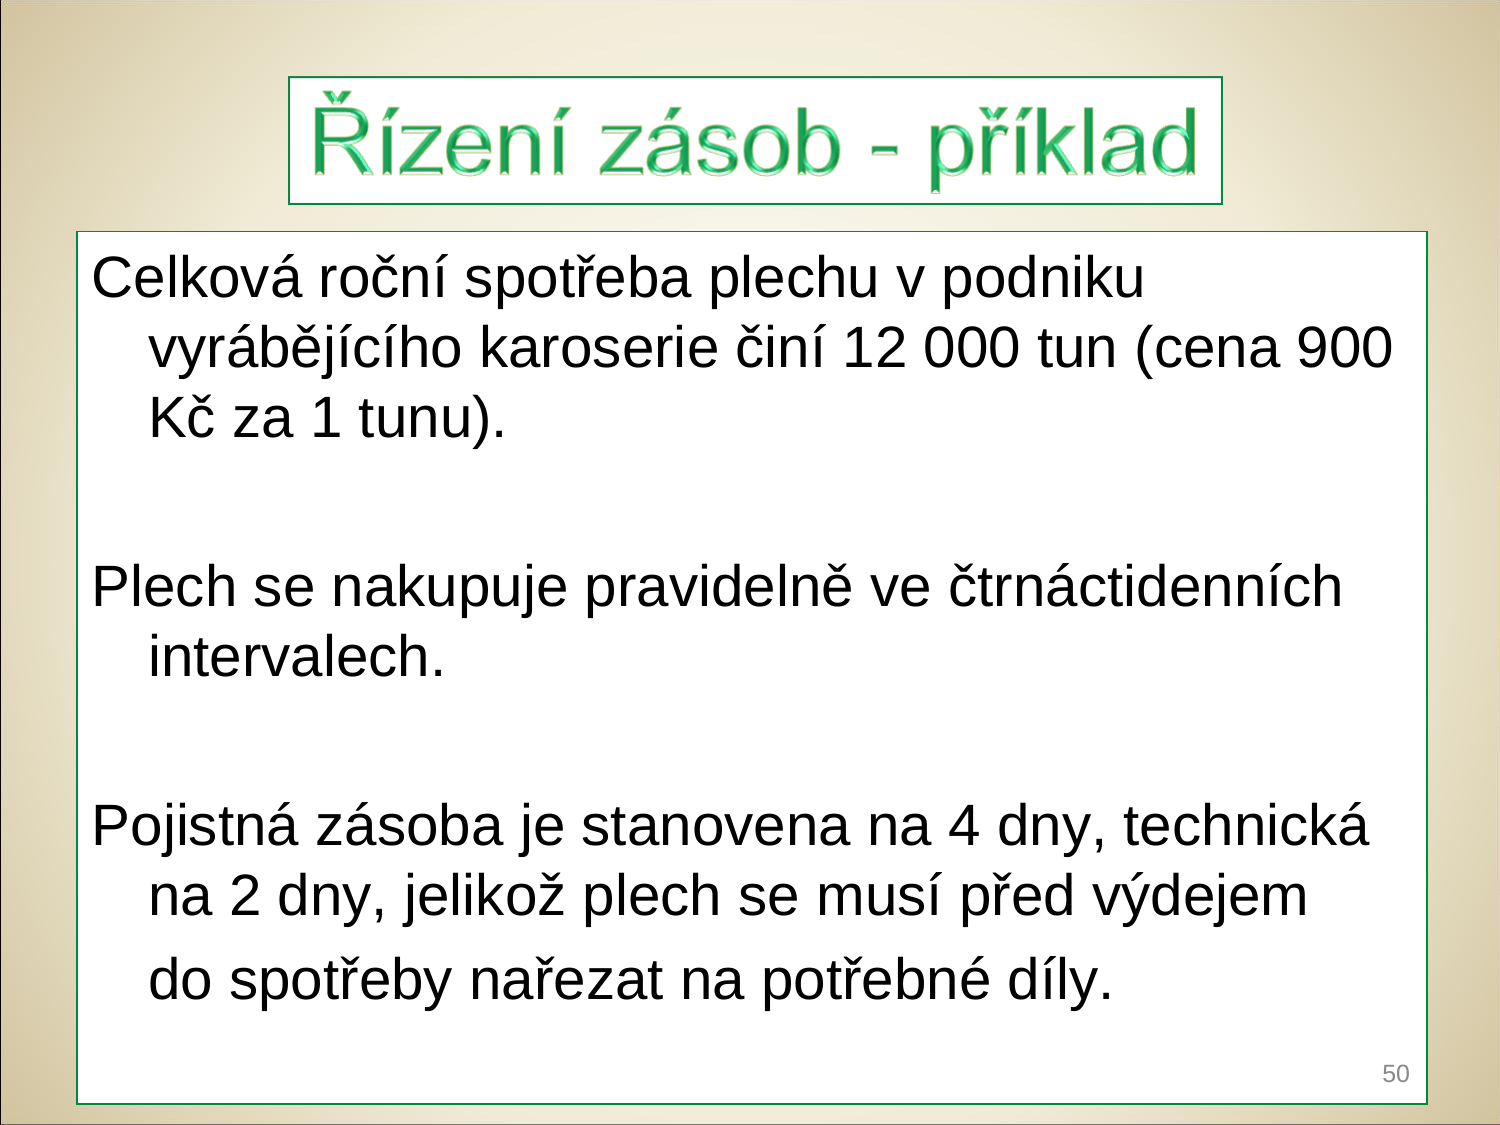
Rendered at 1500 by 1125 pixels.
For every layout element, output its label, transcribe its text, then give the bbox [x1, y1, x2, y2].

text_box [251, 54, 1258, 207]
text_box <číslo> [1074, 1042, 1426, 1103]
list Celková roční spotřeba plechu v podniku vyrábějícího karoserie činí 12 000 tun (cena 900 Kč za 1 tunu). Plech se nakupuje pravidelně ve čtrnáctidenních intervalech. Pojistná zásoba je stanovena na 4 dny, technická na 2 dny, jelikož plech se musí před výdejem do spotřeby nařezat na potřebné díly. [76, 231, 1427, 1104]
picture [0, 0, 1500, 1125]
